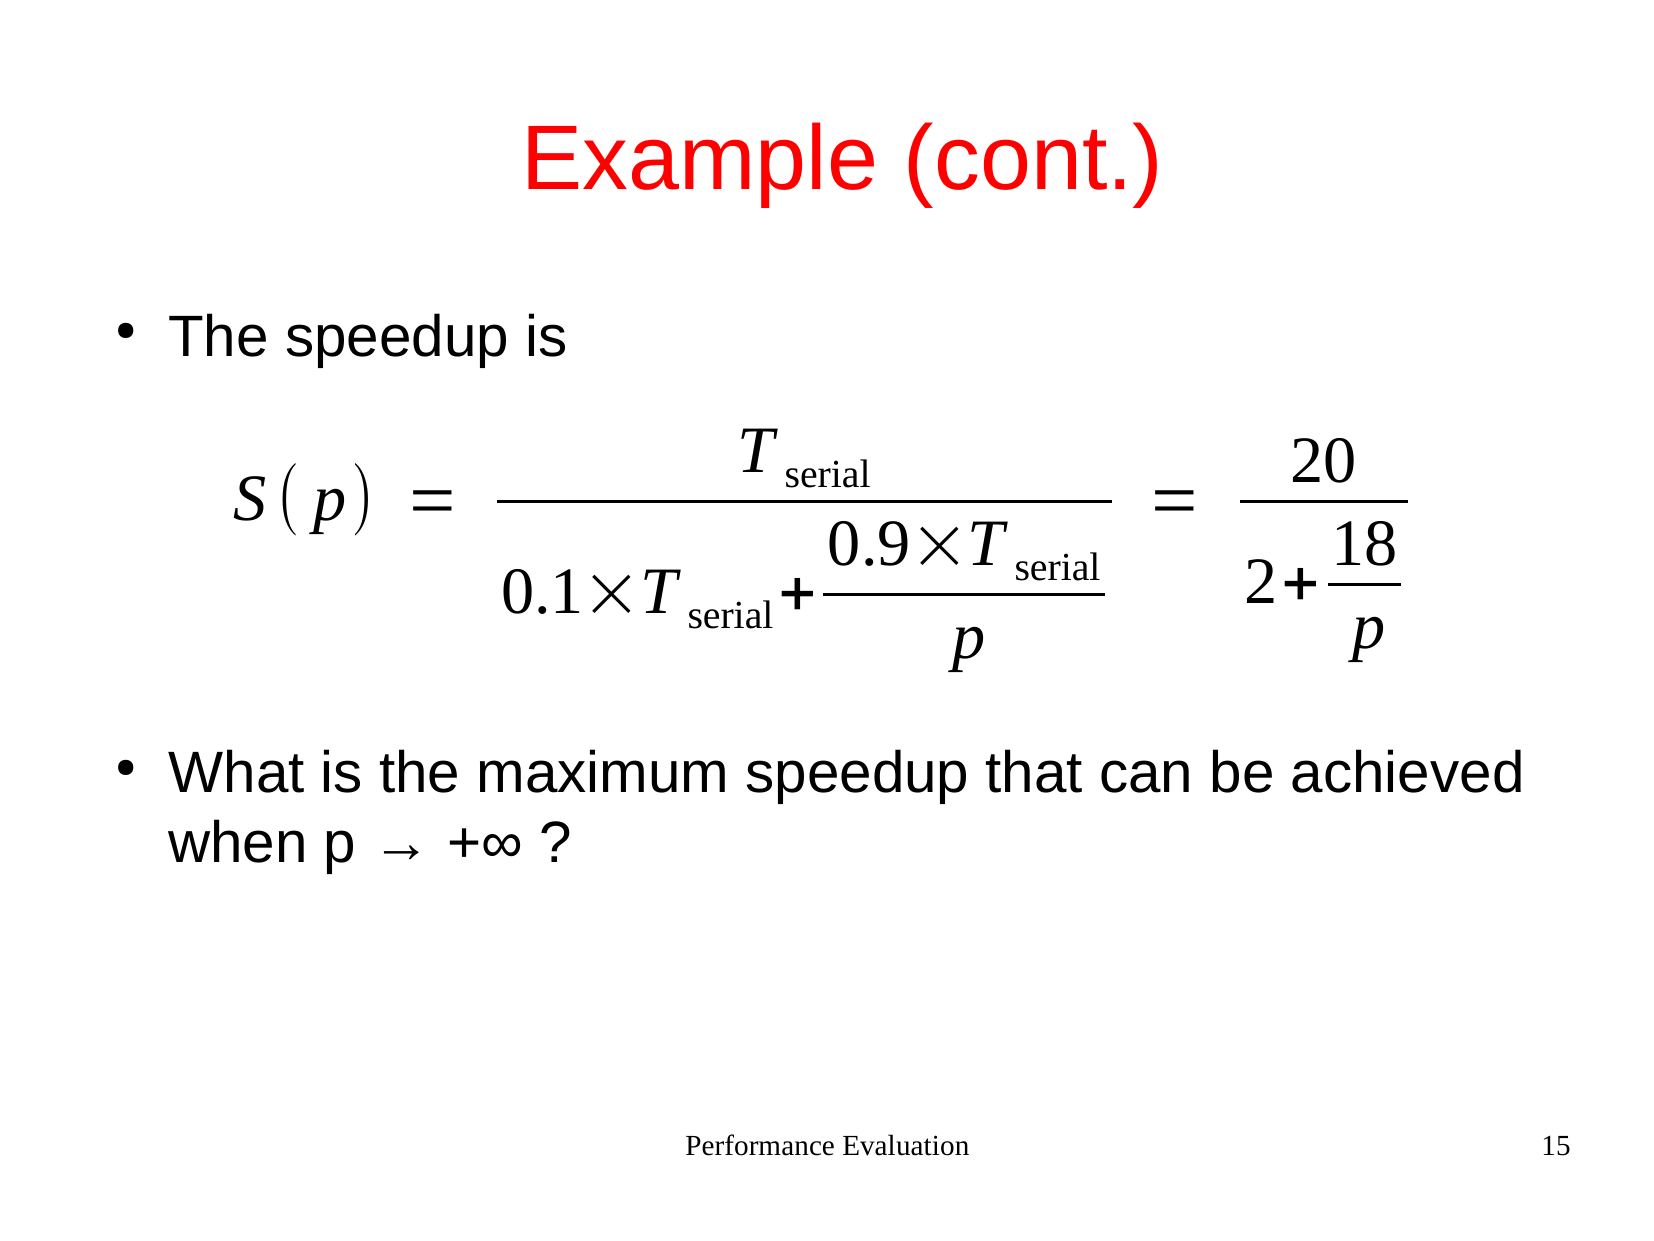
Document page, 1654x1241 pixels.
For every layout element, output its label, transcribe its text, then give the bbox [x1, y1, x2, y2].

title Example (cont.) [82, 49, 1571, 257]
chart [225, 412, 1417, 674]
list The speedup is What is the maximum speedup that can be achieved when p → +∞ ? [82, 290, 1571, 1109]
